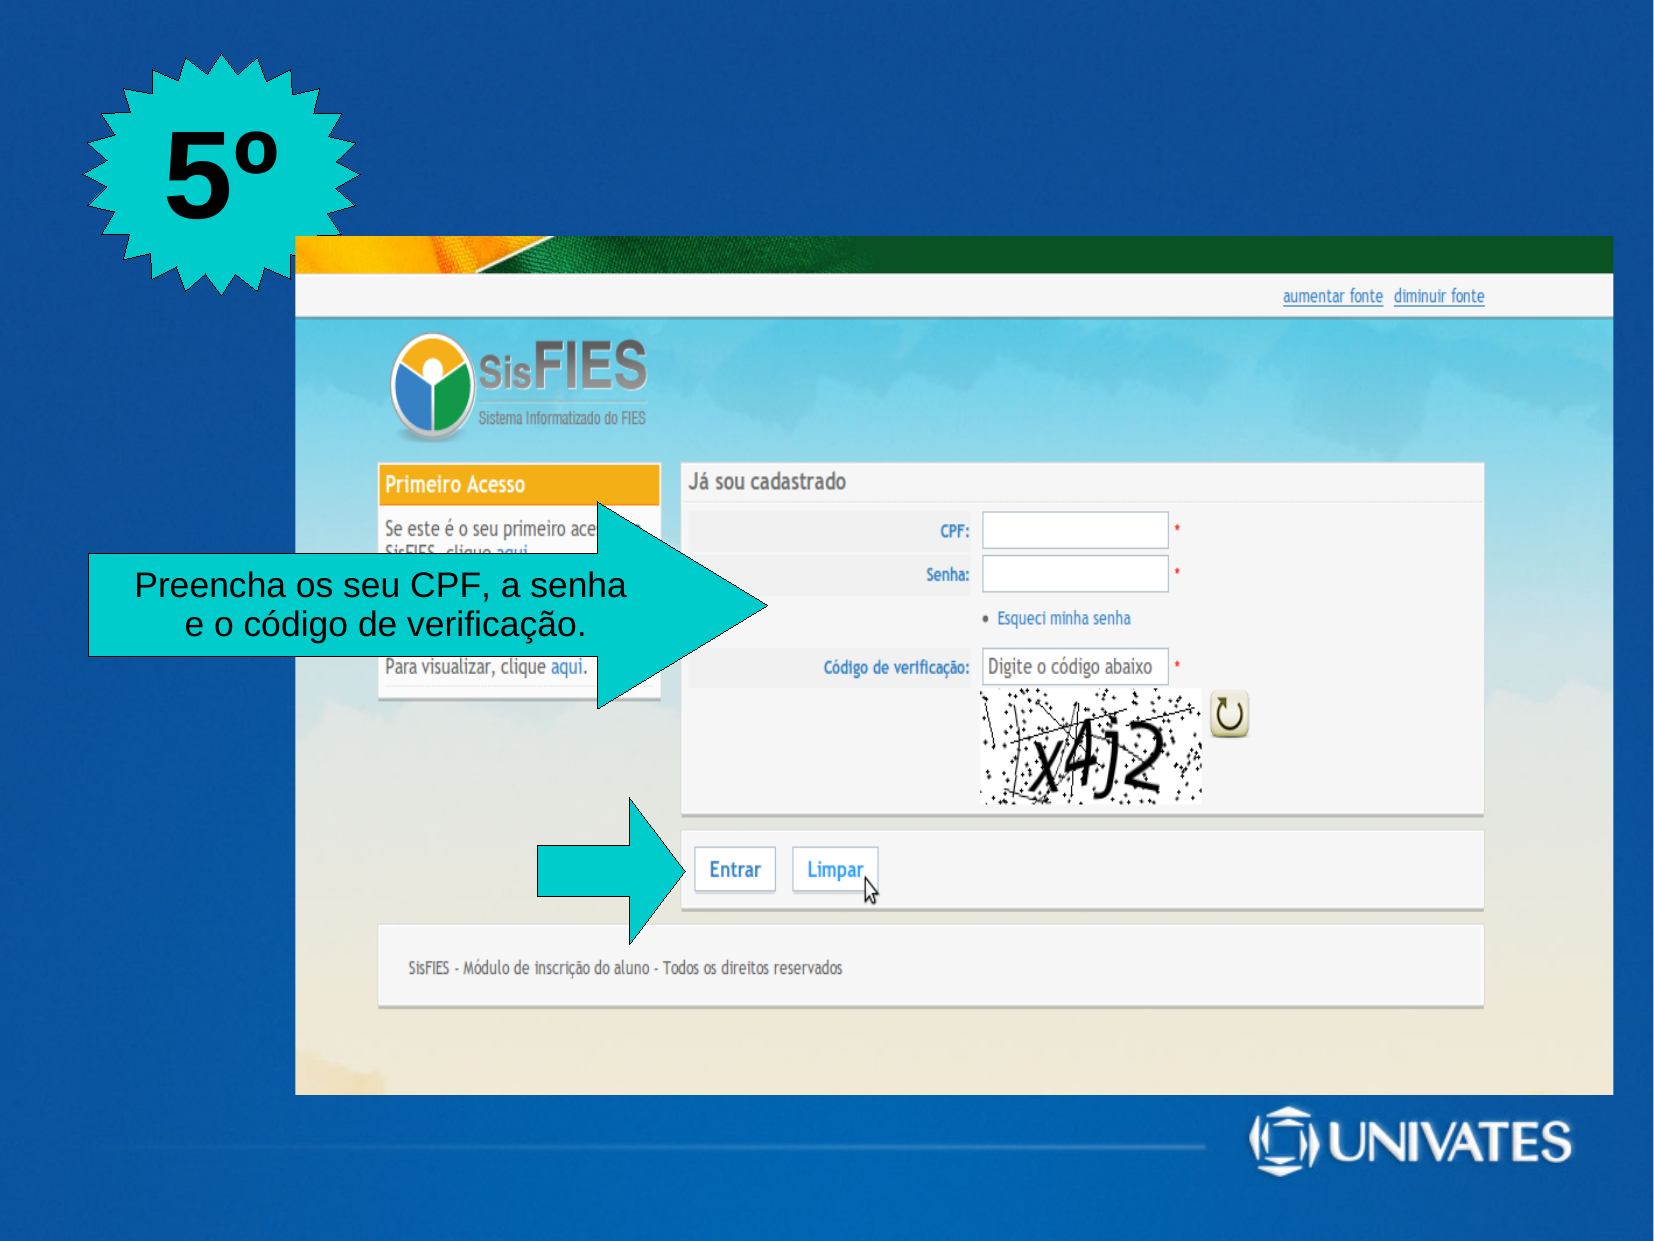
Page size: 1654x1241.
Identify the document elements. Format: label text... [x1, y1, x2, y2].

title 5º [59, 59, 384, 296]
text_box [537, 797, 686, 945]
picture [0, 0, 1654, 1241]
text_box Preencha os seu CPF, a senha e o código de verificação. [88, 501, 768, 709]
text_box [217, 53, 226, 59]
